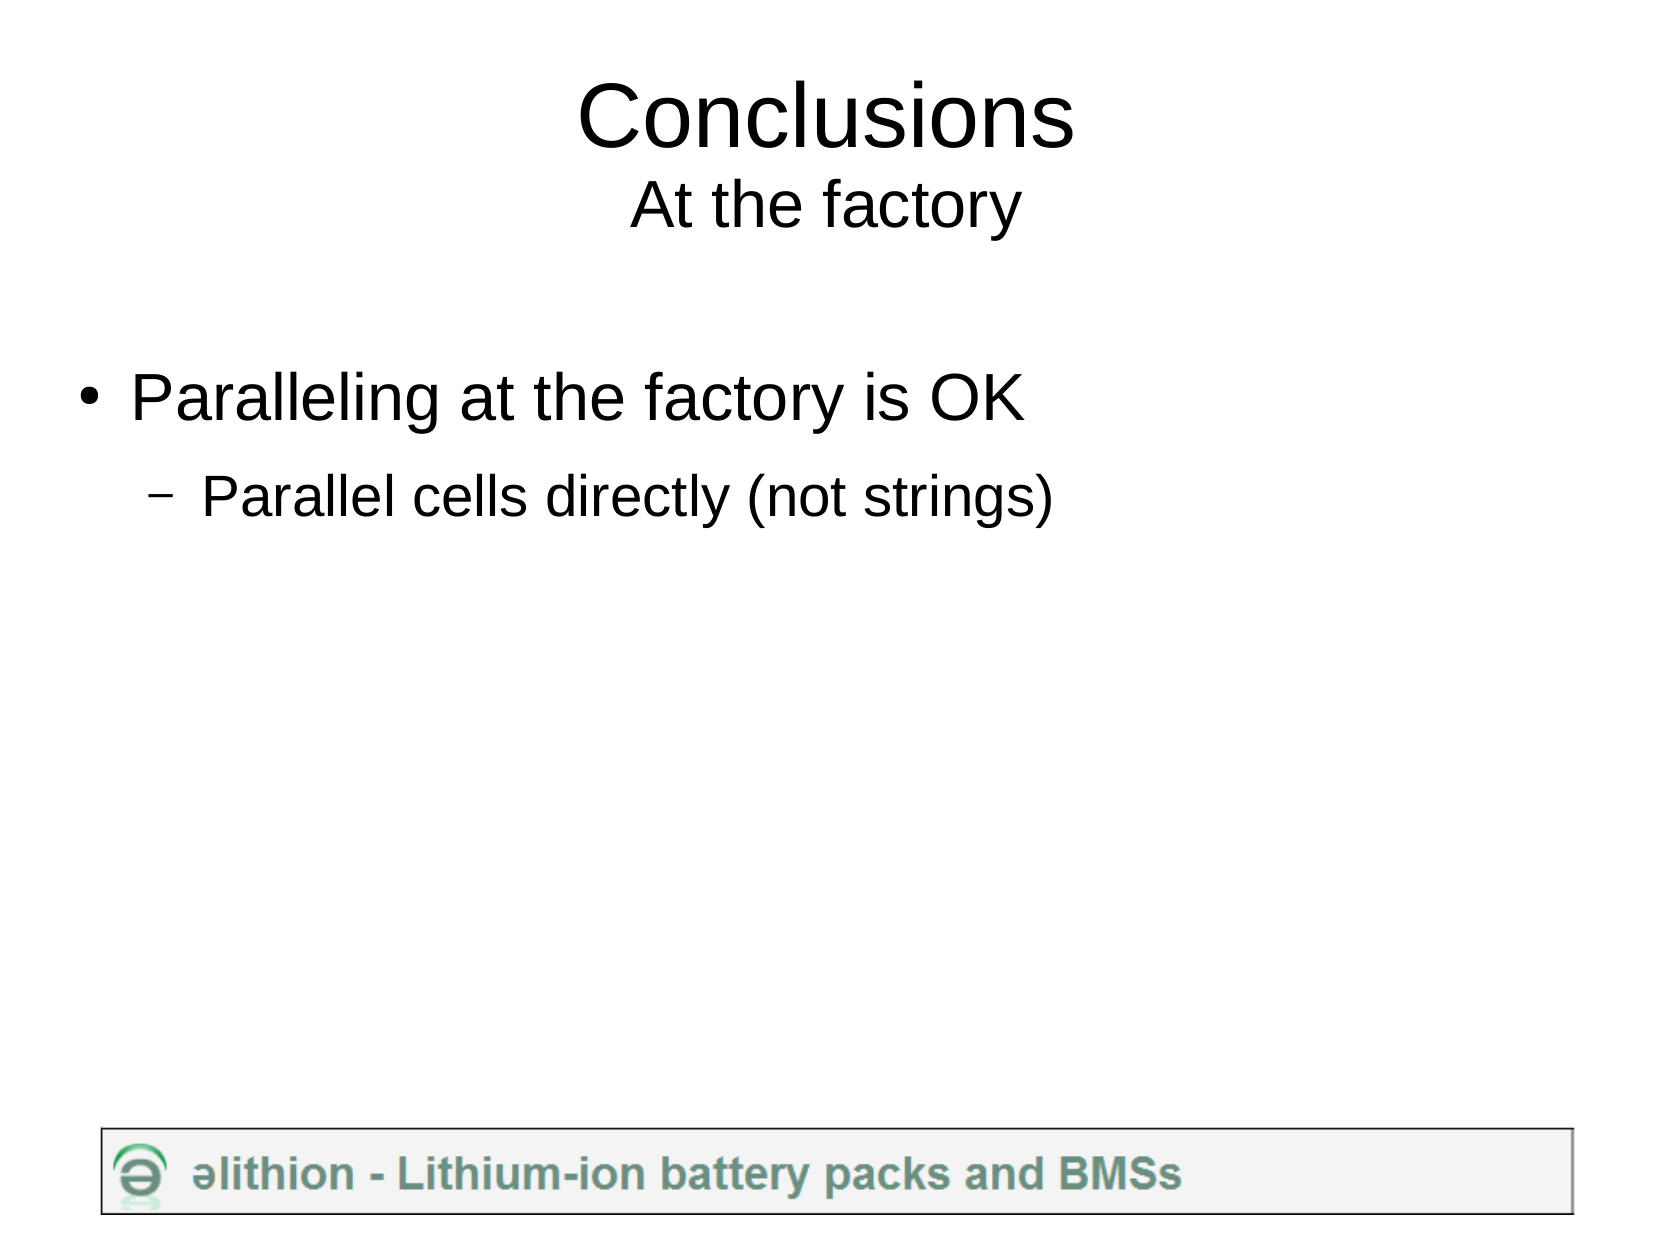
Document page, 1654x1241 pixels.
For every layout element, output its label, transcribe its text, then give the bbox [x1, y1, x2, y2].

picture [98, 1125, 1576, 1215]
title Conclusions At the factory [82, 64, 1571, 242]
list Paralleling at the factory is OK Parallel cells directly (not strings) [60, 360, 1576, 1089]
